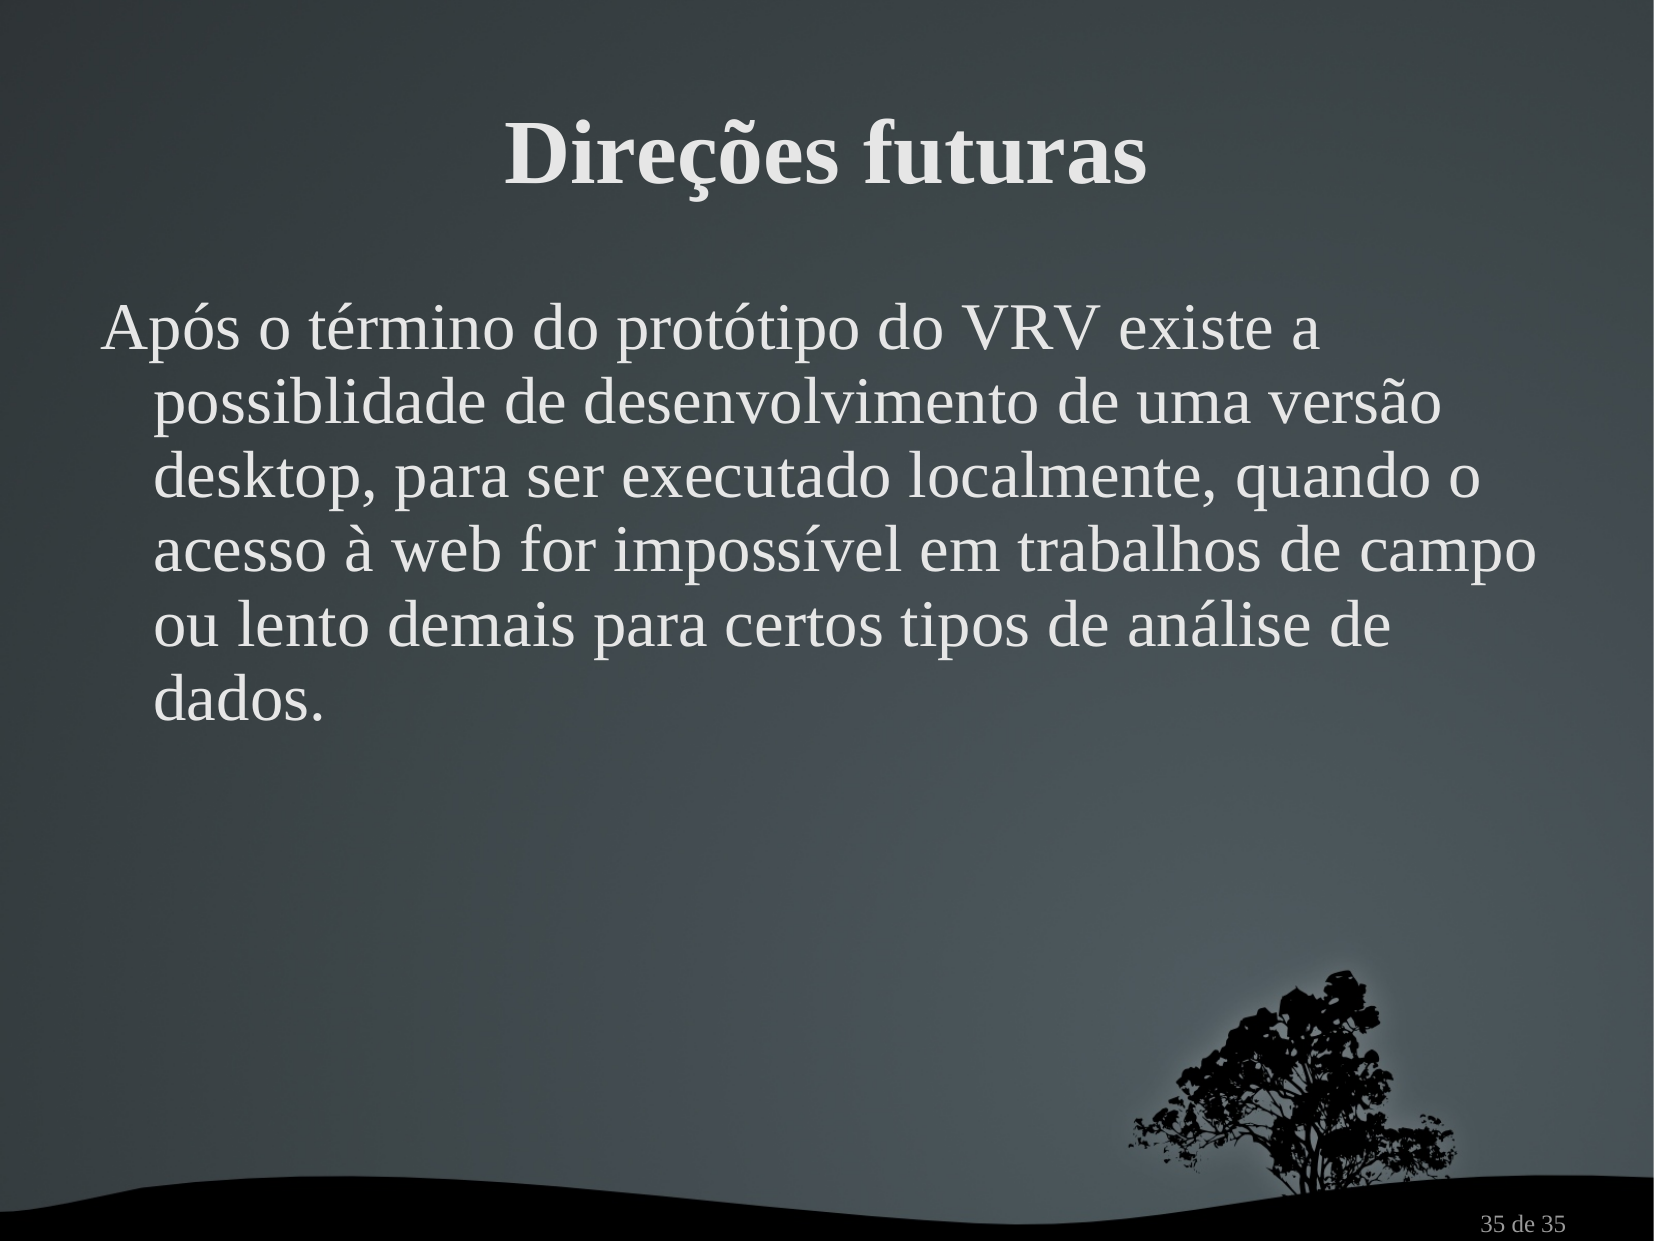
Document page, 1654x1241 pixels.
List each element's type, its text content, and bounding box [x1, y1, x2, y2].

title Direções futuras [82, 56, 1571, 250]
list Após o término do protótipo do VRV existe a possiblidade de desenvolvimento de uma versão desktop, para ser executado localmente, quando o acesso à web for impossível em trabalhos de campo ou lento demais para certos tipos de análise de dados. [82, 290, 1571, 1094]
picture [0, 0, 1654, 1241]
